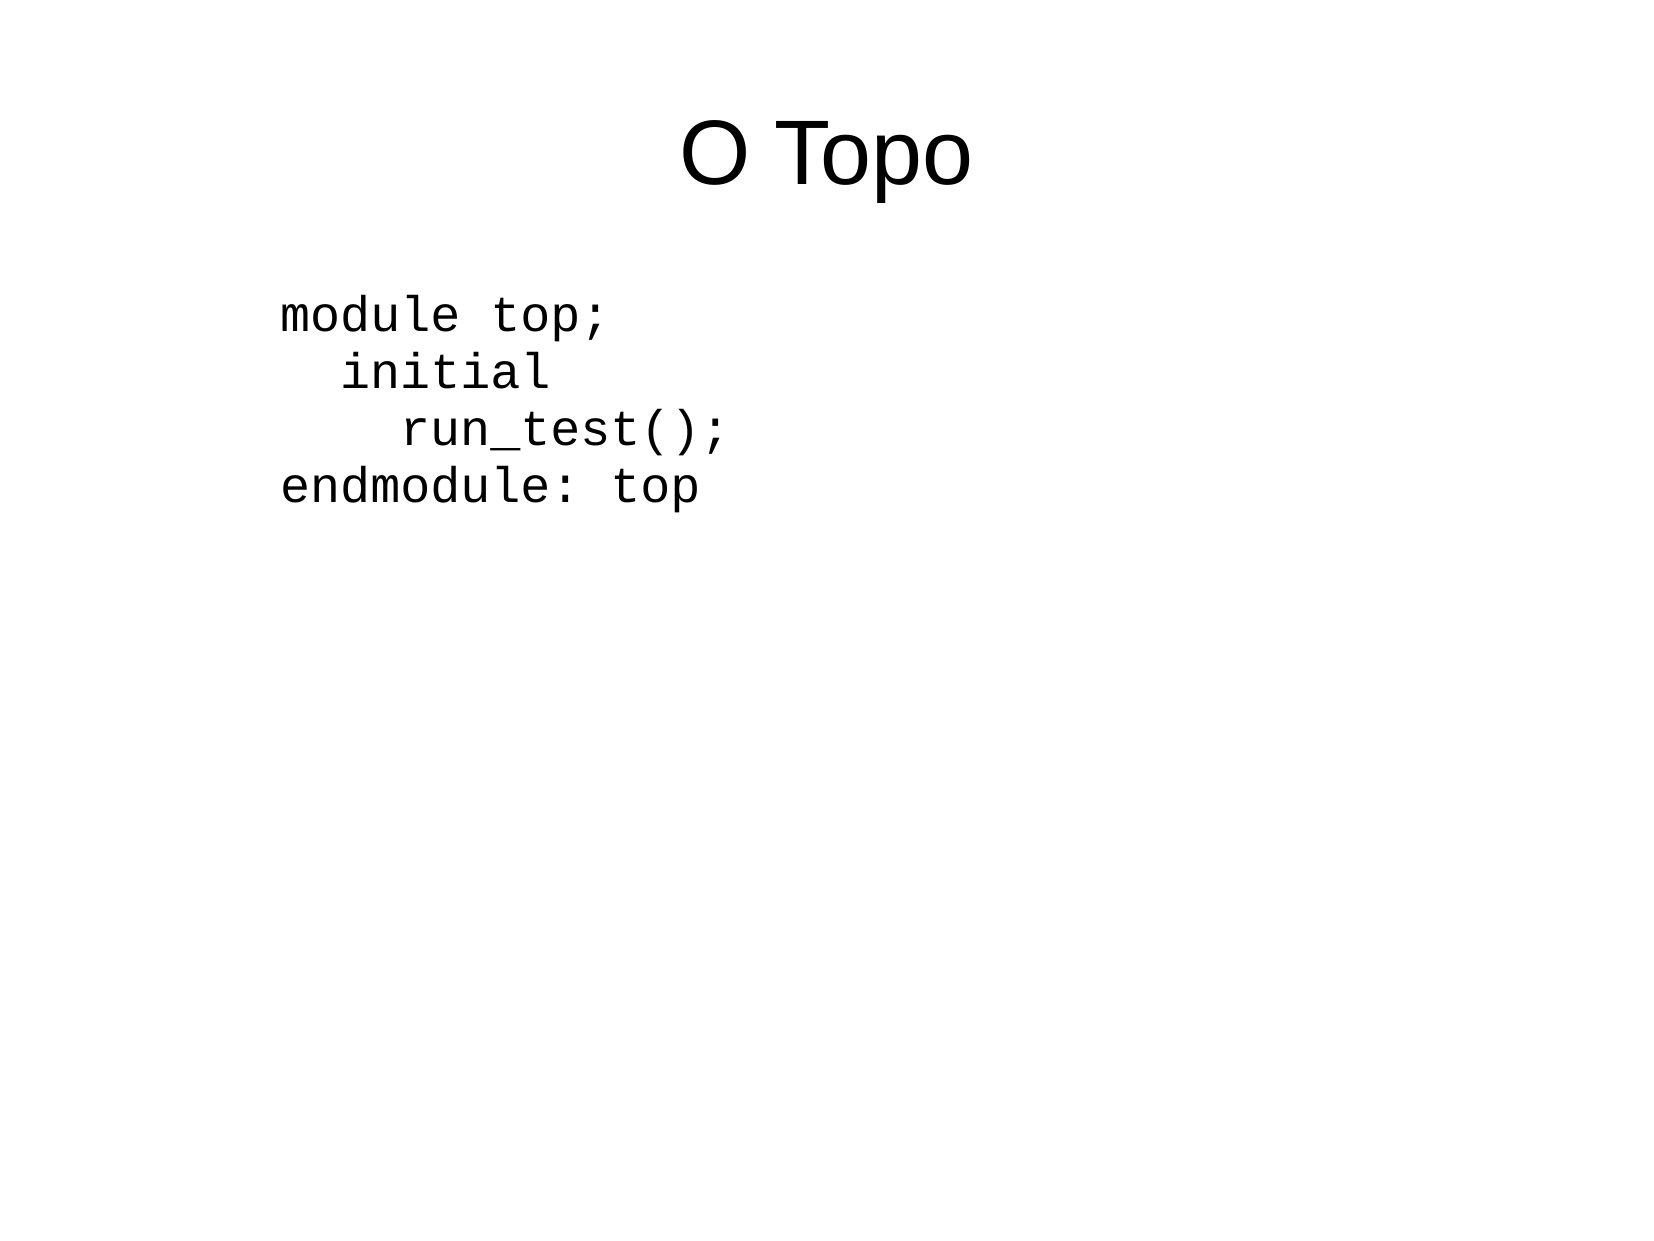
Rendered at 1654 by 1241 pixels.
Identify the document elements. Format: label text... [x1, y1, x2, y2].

title O Topo [82, 49, 1571, 257]
list module top; initial run_test(); endmodule: top [280, 290, 1291, 1010]
